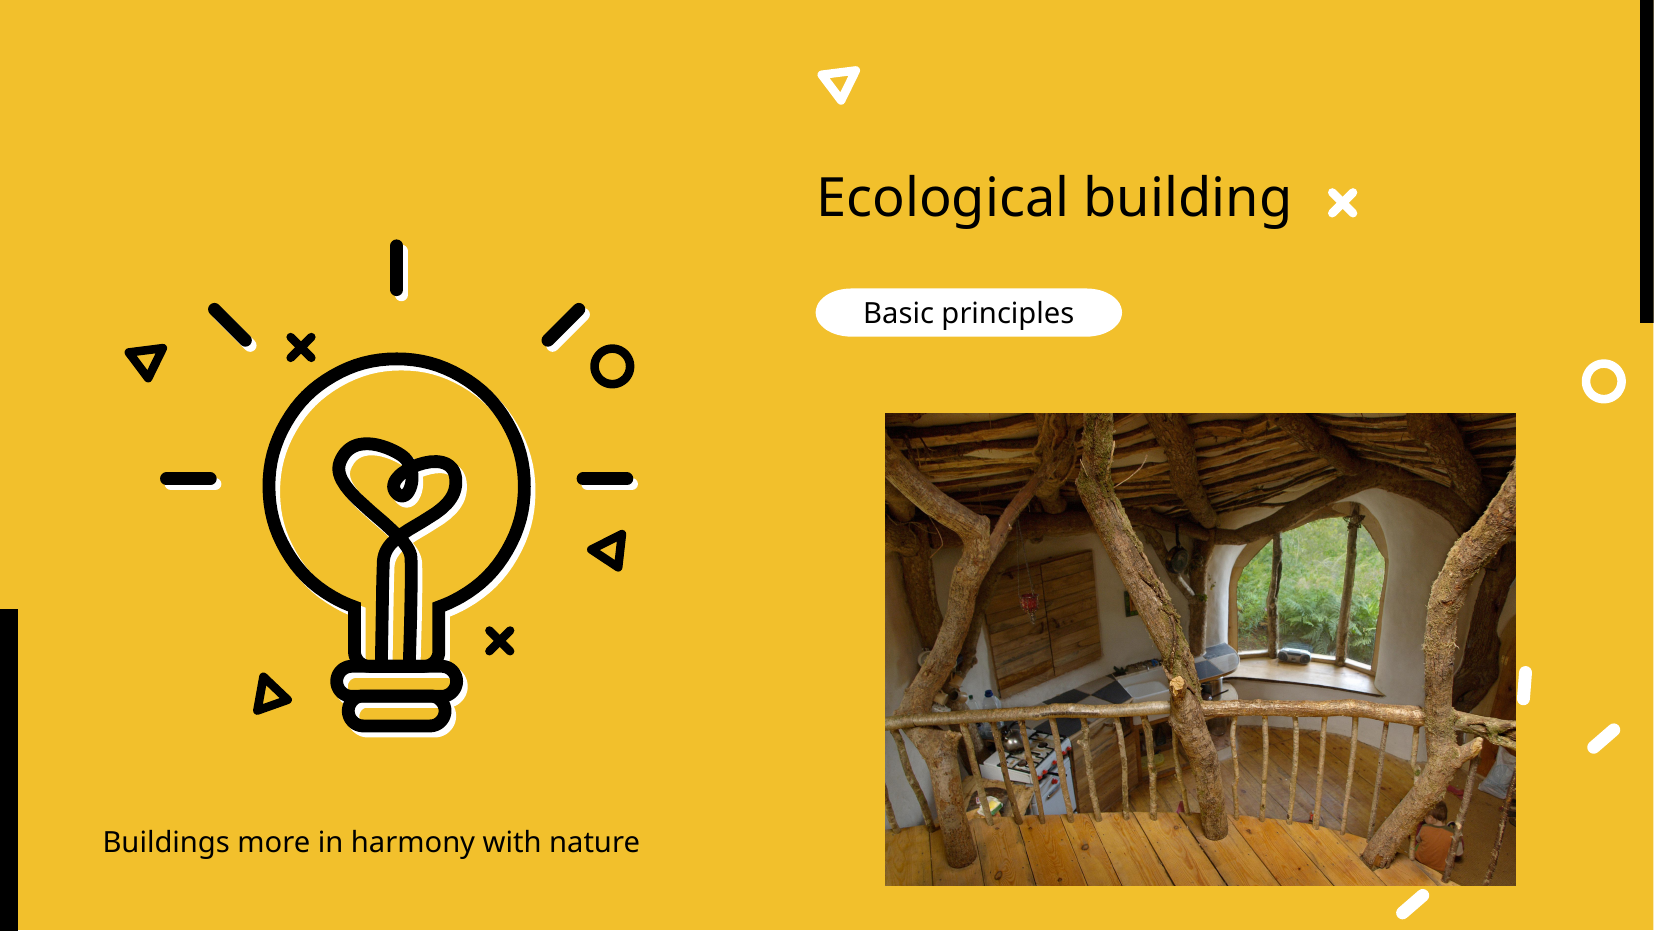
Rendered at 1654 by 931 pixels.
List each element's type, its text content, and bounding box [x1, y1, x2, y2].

text_box Basic principles [815, 288, 1123, 337]
picture [885, 413, 1516, 886]
text_box Buildings more in harmony with nature [102, 800, 827, 881]
title Ecological building [816, 121, 1536, 270]
